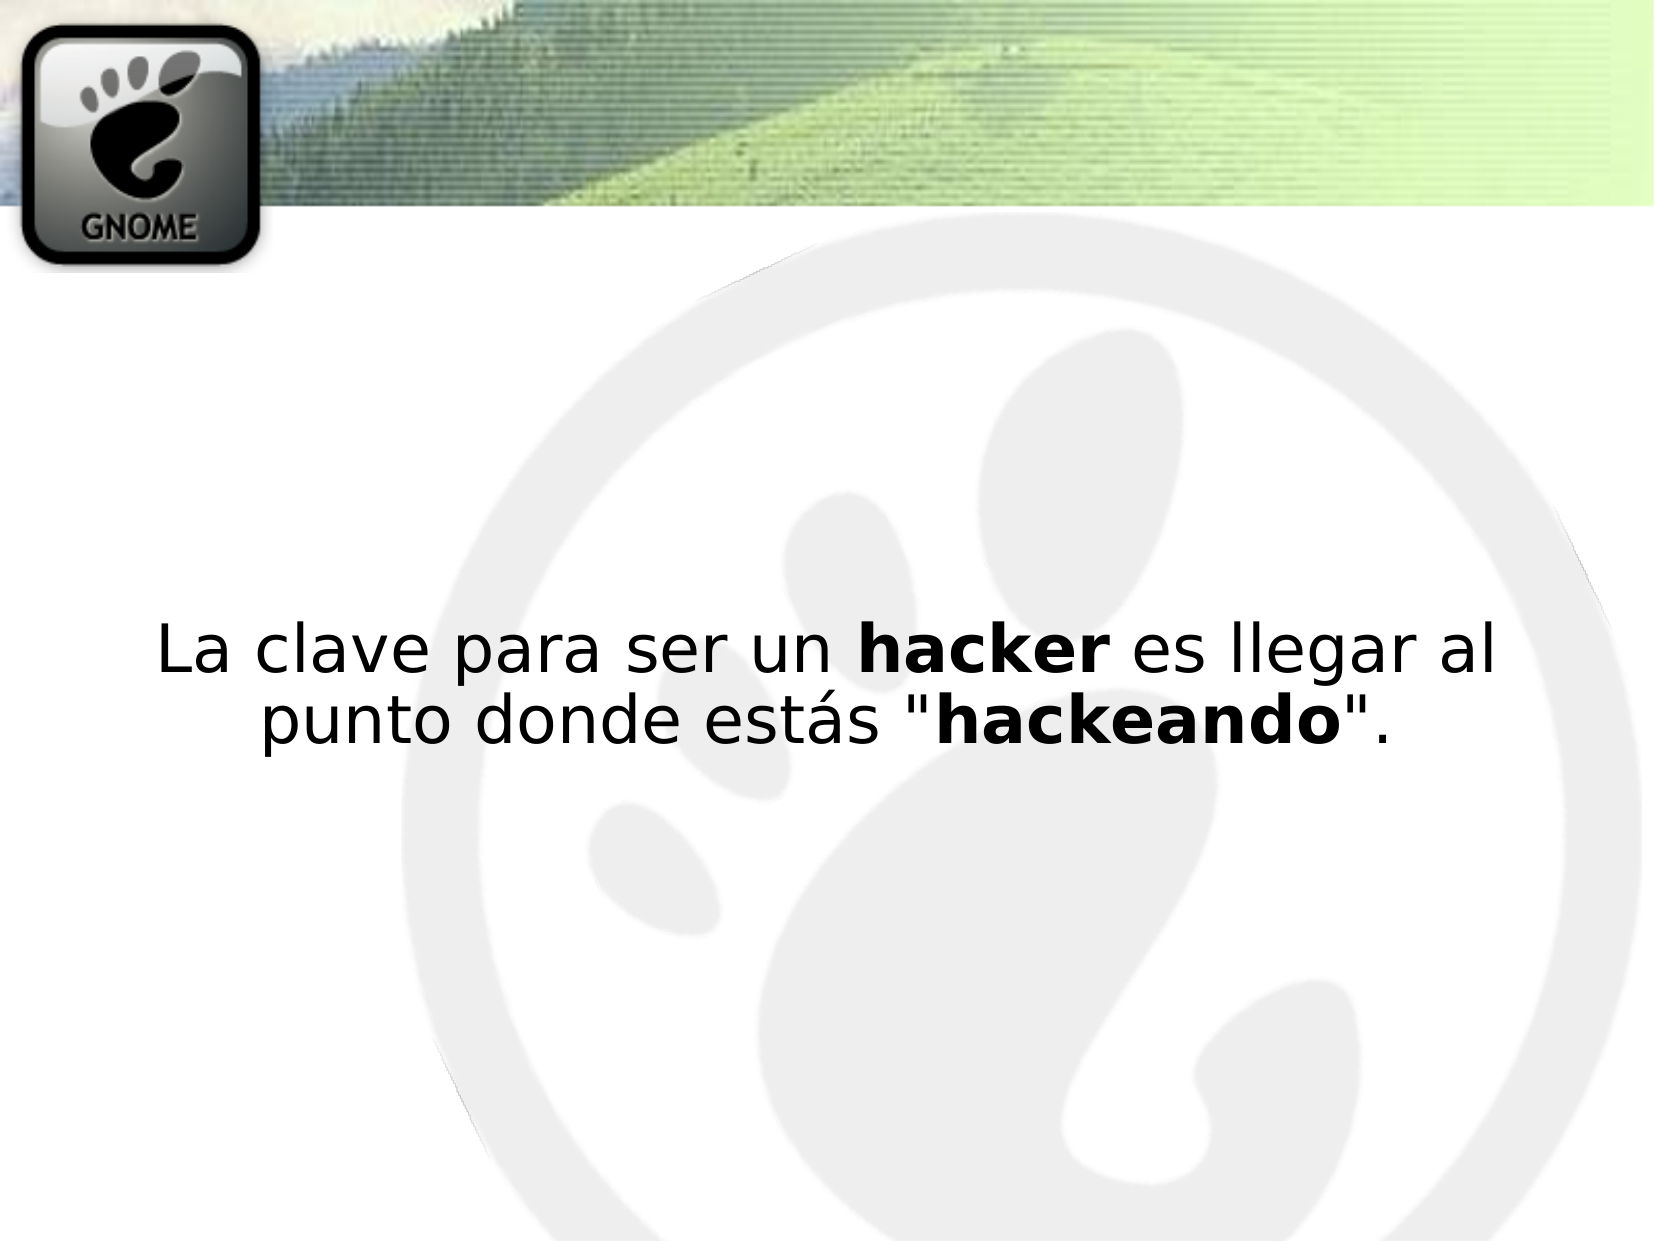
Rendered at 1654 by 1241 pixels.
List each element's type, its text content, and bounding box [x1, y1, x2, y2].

subtitle La clave para ser un hacker es llegar al punto donde estás "hackeando". [59, 280, 1595, 1093]
picture [0, 0, 1654, 1241]
